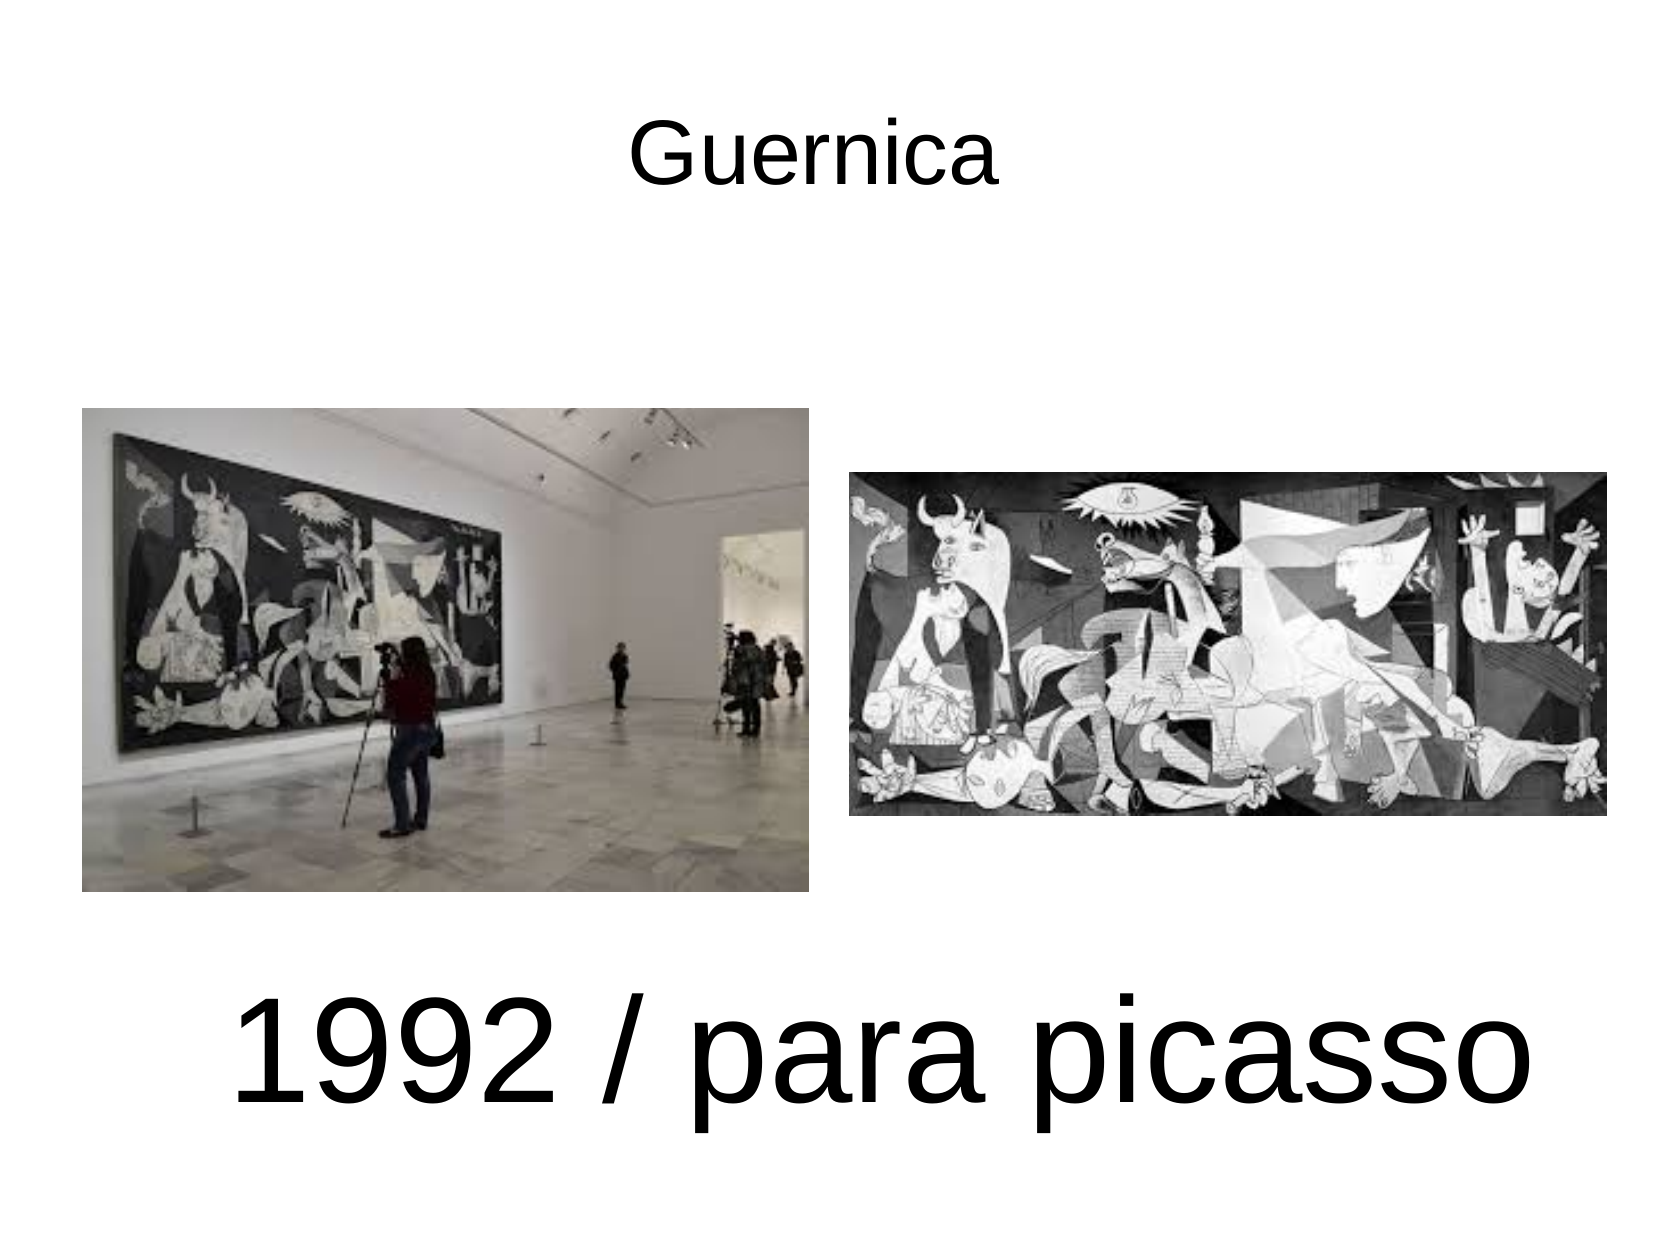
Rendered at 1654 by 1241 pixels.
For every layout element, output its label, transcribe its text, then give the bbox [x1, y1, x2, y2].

text_box 1992 / para picasso [212, 791, 1654, 1142]
picture [849, 472, 1607, 791]
picture [82, 408, 809, 892]
title Guernica [82, 49, 1571, 257]
